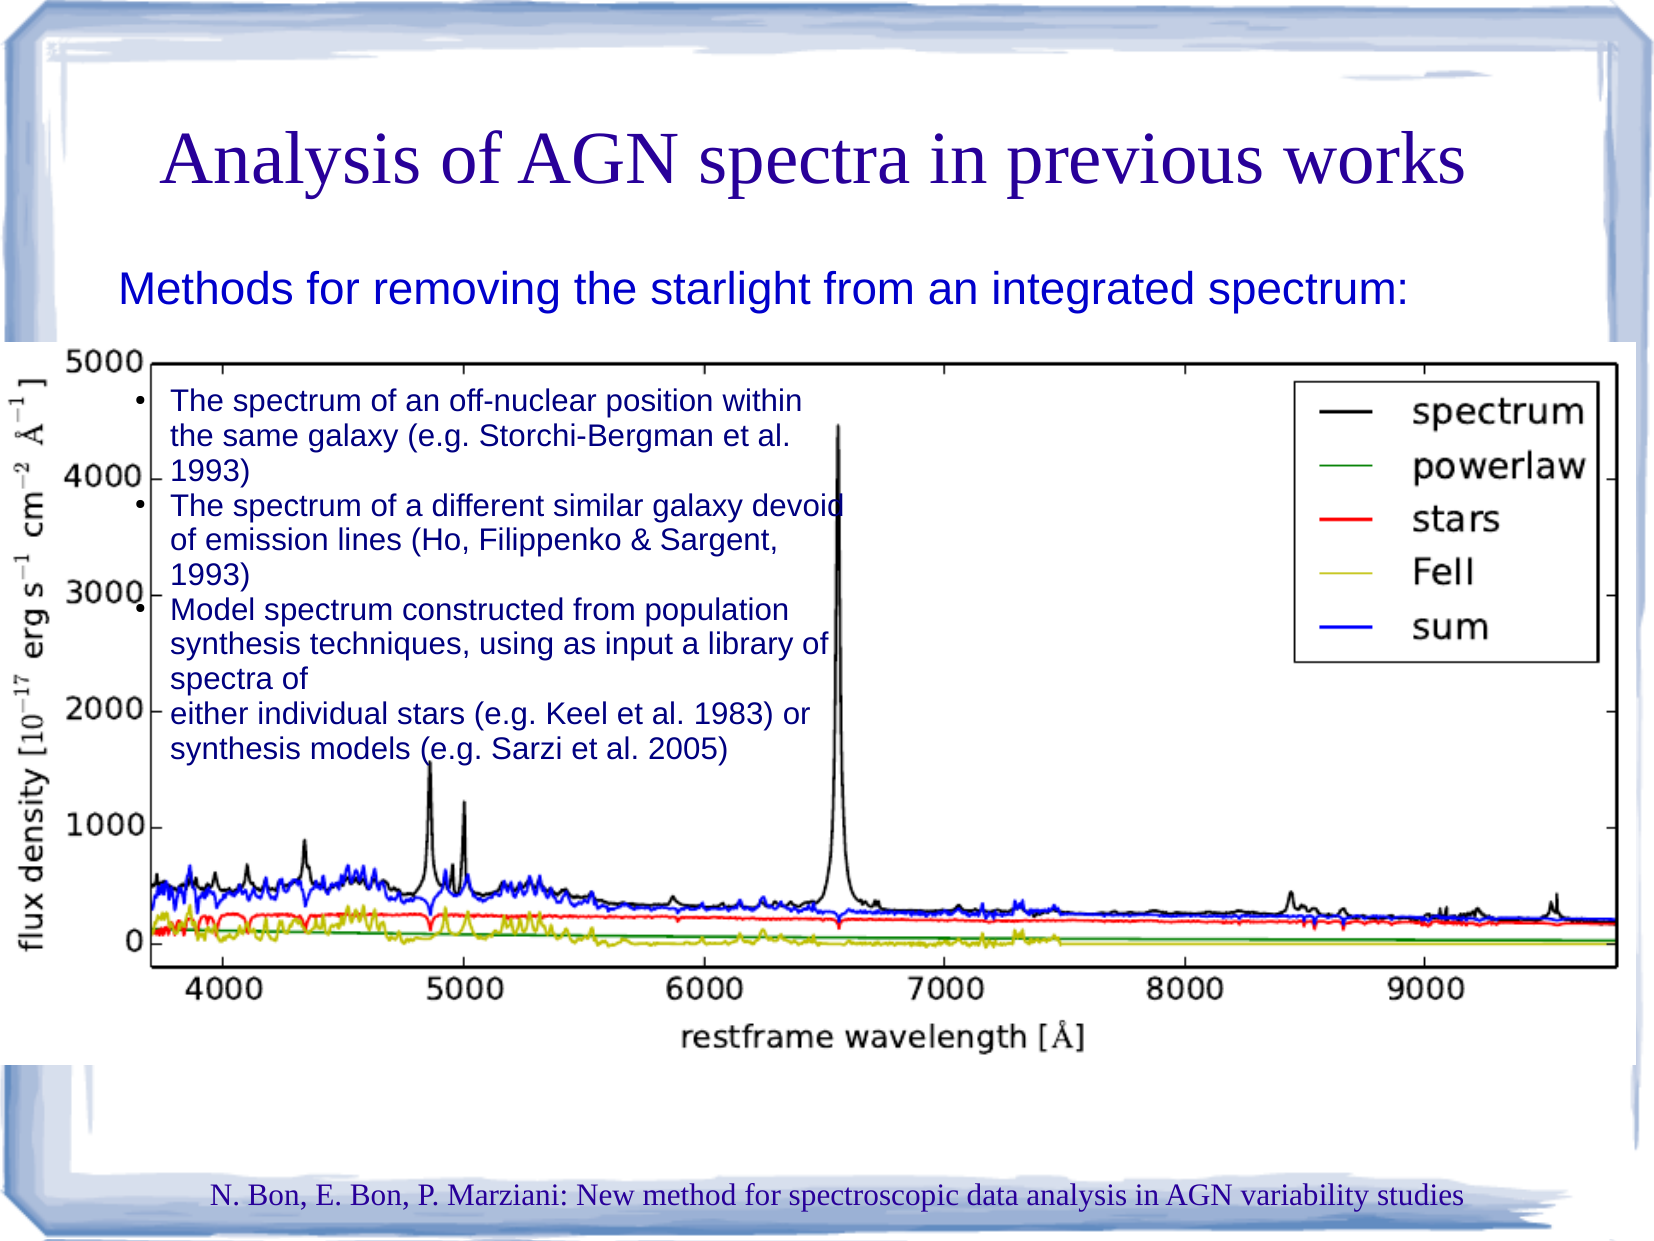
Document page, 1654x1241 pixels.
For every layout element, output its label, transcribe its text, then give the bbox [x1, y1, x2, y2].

title Analysis of AGN spectra in previous works [82, 49, 1571, 256]
picture [0, 0, 1654, 1241]
text_box N. Bon, E. Bon, P. Marziani: New method for spectroscopic data analysis in AGN variability studies [195, 1170, 1480, 1220]
text_box The spectrum of an off-nuclear position within the same galaxy (e.g. Storchi-Bergman et al. 1993) The spectrum of a different similar galaxy devoid of emission lines (Ho, Filippenko & Sargent, 1993) Model spectrum constructed from population synthesis techniques, using as input a library of spectra of either individual stars (e.g. Keel et al. 1983) or synthesis models (e.g. Sarzi et al. 2005) [120, 324, 871, 946]
text_box Methods for removing the starlight from an integrated spectrum: [67, 255, 1426, 323]
